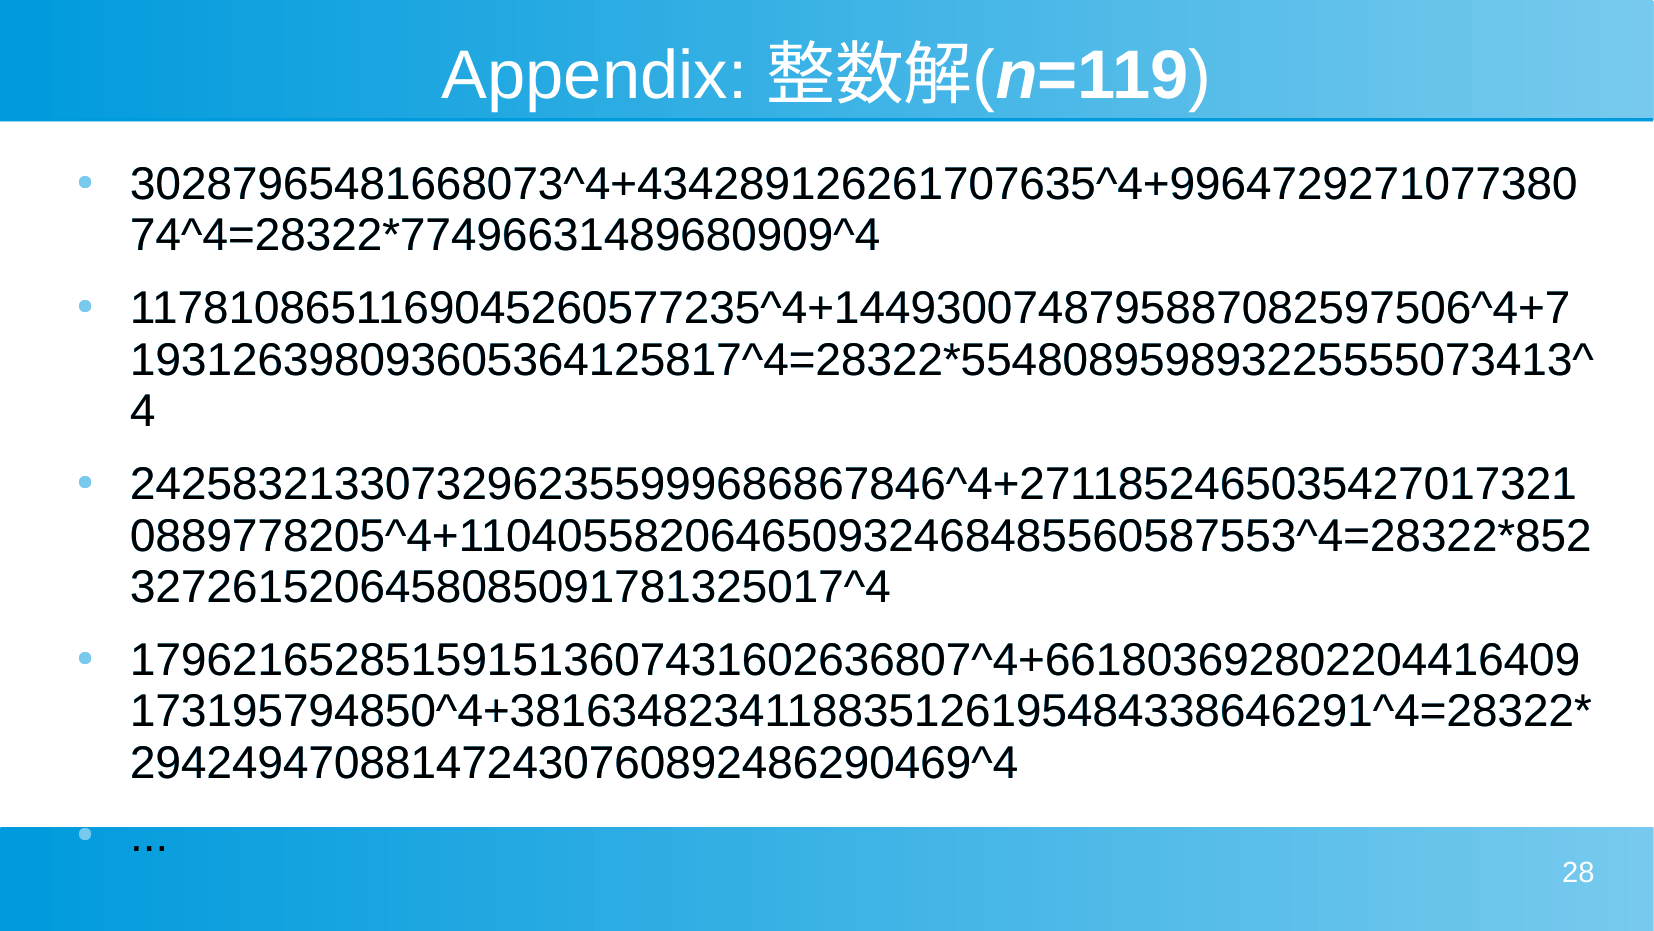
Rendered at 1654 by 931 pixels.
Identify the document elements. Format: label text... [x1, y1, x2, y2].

list 30287965481668073^4+434289126261707635^4+996472927107738074^4=28322*77496631489680909^4 1178108651169045260577235^4+1449300748795887082597506^4+7193126398093605364125817^4=28322*554808959893225555073413^4 24258321330732962355999686867846^4+27118524650354270173210889778205^4+110405582064650932468485560587553^4=28322*8523272615206458085091781325017^4 179621652851591513607431602636807^4+661803692802204416409173195794850^4+3816348234118835126195484338646291^4=28322*294249470881472430760892486290469^4 ... [59, 121, 1595, 857]
title Appendix: 整数解(n=119) [59, 29, 1595, 108]
